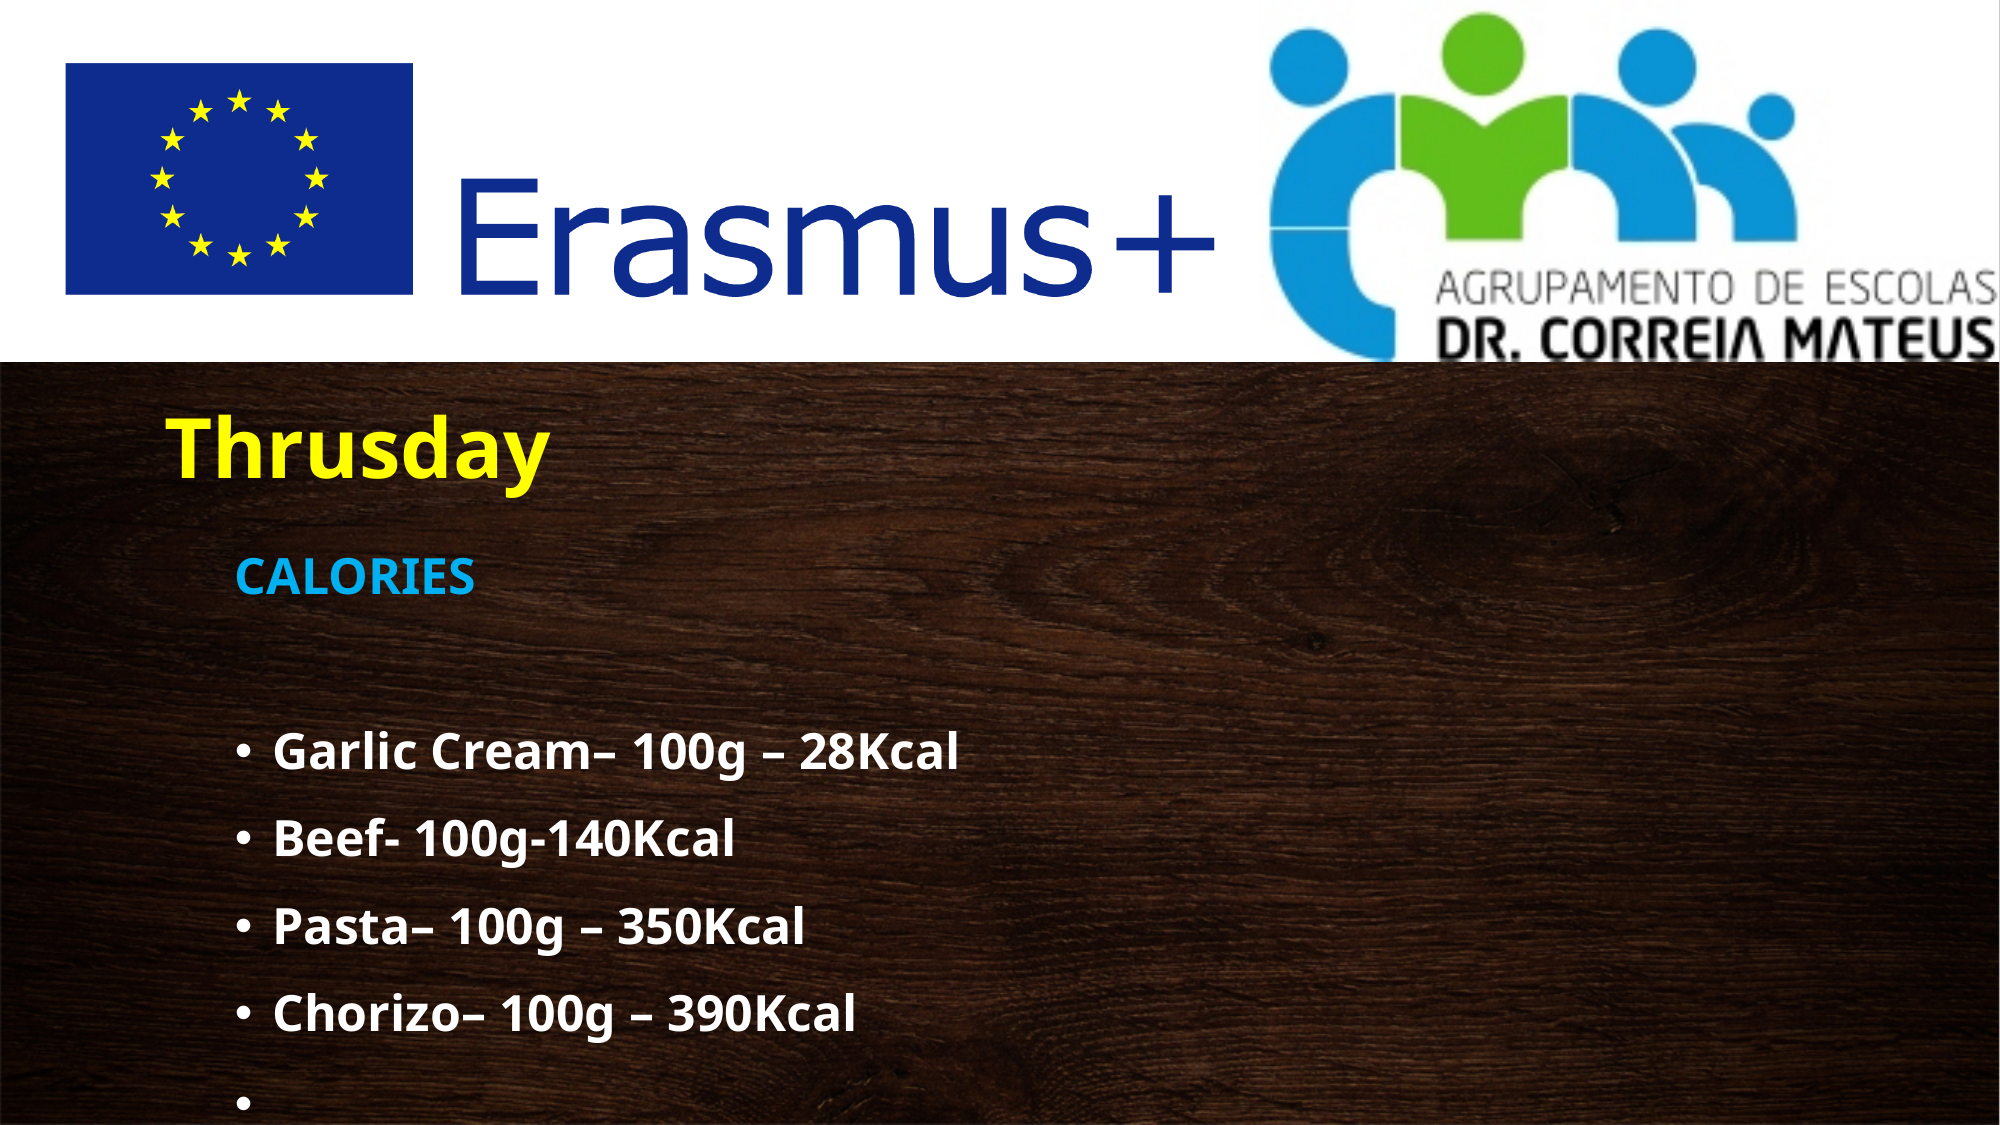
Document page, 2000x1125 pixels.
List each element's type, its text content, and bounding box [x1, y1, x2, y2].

text_box Thrusday [149, 361, 764, 502]
text_box CALORIES Garlic Cream– 100g – 28Kcal Beef- 100g-140Kcal Pasta– 100g – 350Kcal Chorizo– 100g – 390Kcal Carrot– 100g – 28Kcal Orange– 100g – 51Kcal Bread– 100g – 246Kcal [220, 544, 1799, 1125]
picture [0, 0, 2000, 362]
